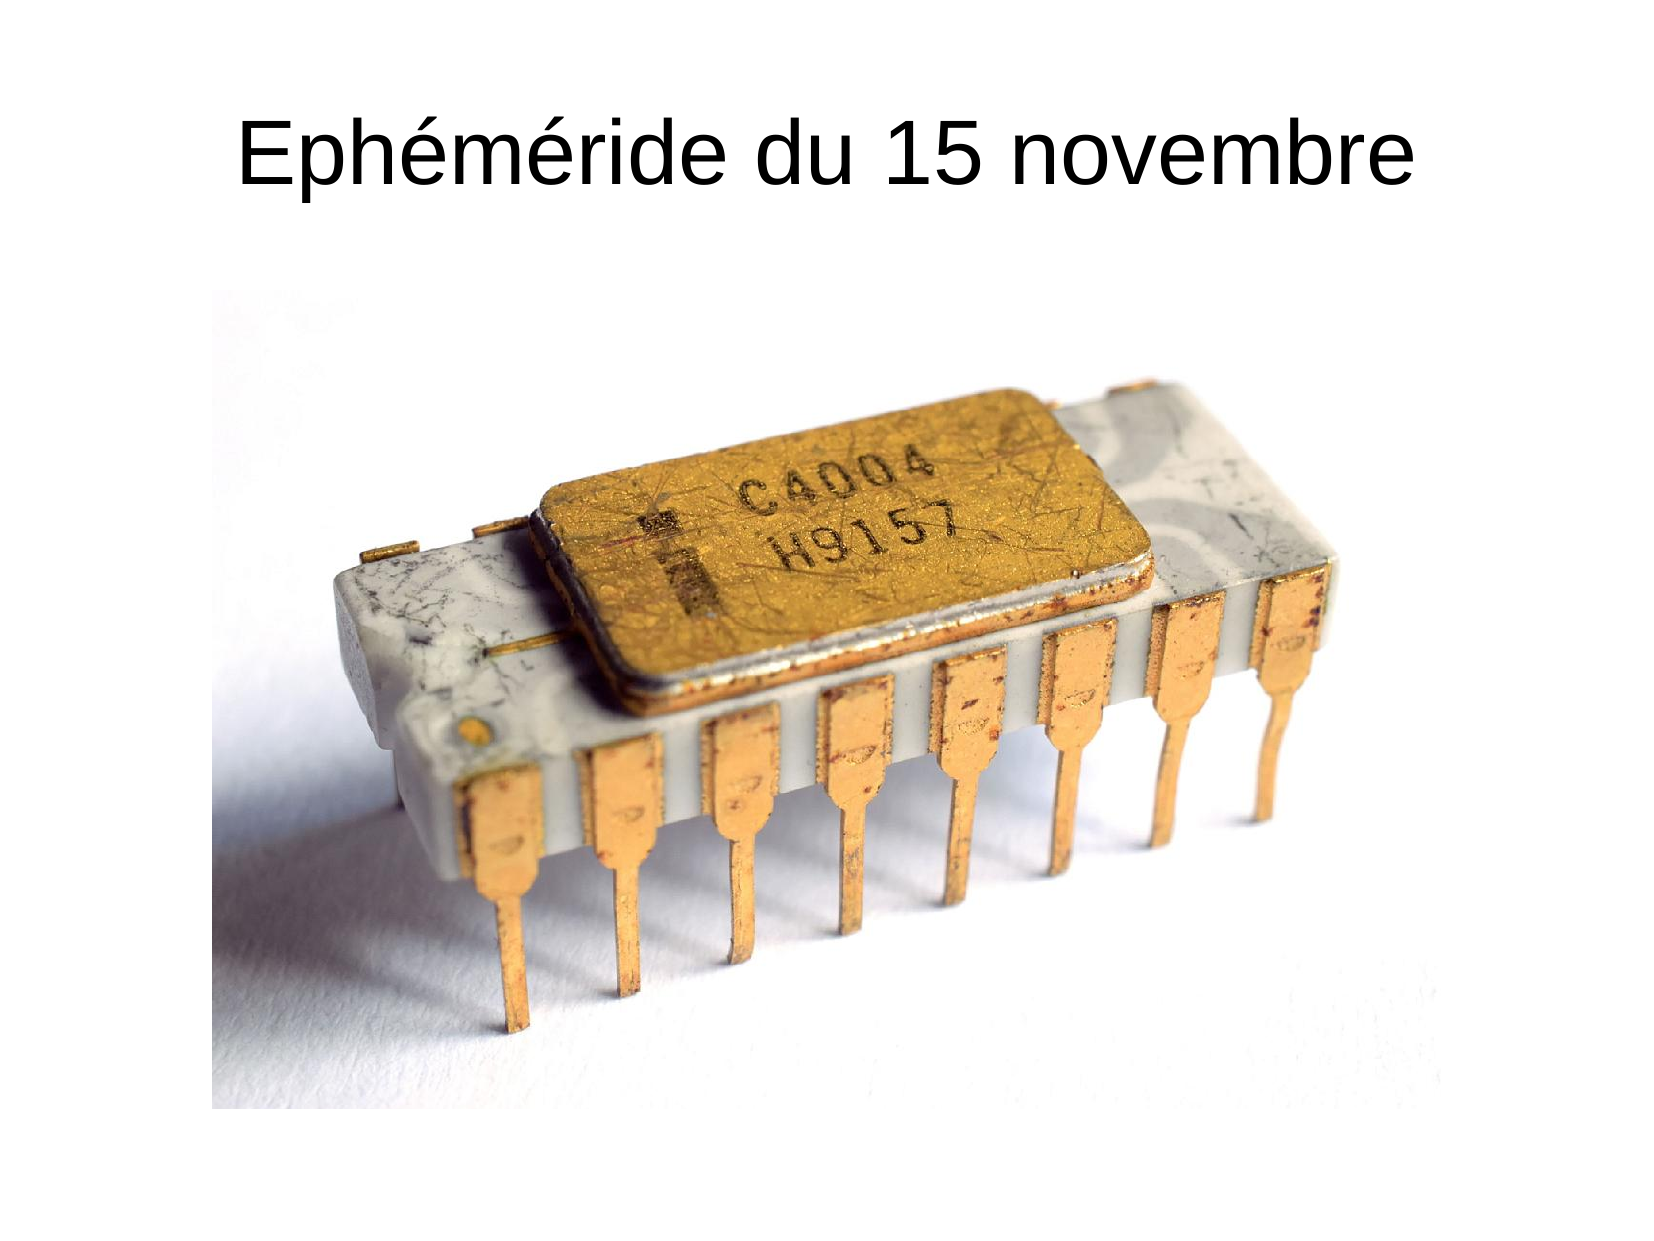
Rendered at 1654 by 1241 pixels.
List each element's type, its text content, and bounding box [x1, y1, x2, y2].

title Ephéméride du 15 novembre [82, 49, 1571, 257]
picture [212, 290, 1441, 1109]
